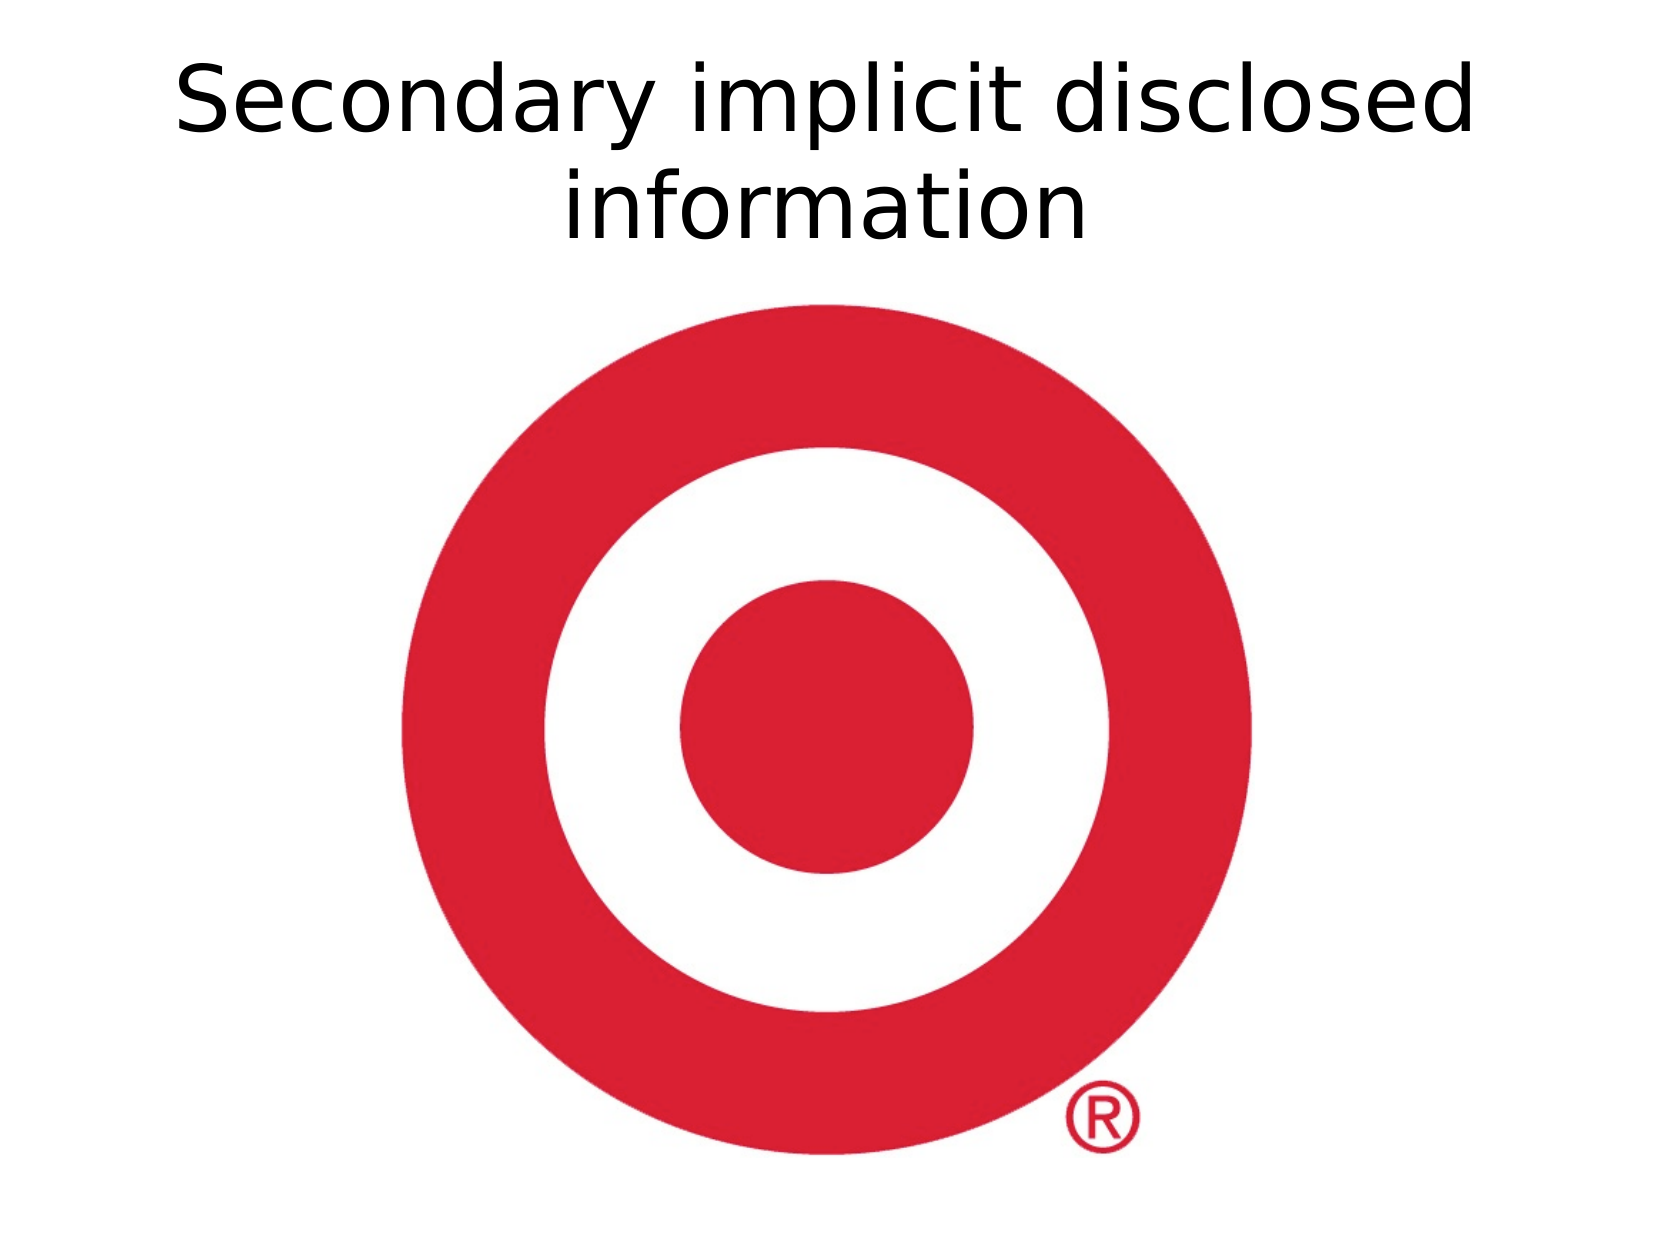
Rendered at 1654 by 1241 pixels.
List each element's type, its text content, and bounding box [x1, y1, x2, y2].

picture [399, 302, 1255, 1158]
title Secondary implicit disclosed information [82, 45, 1571, 261]
